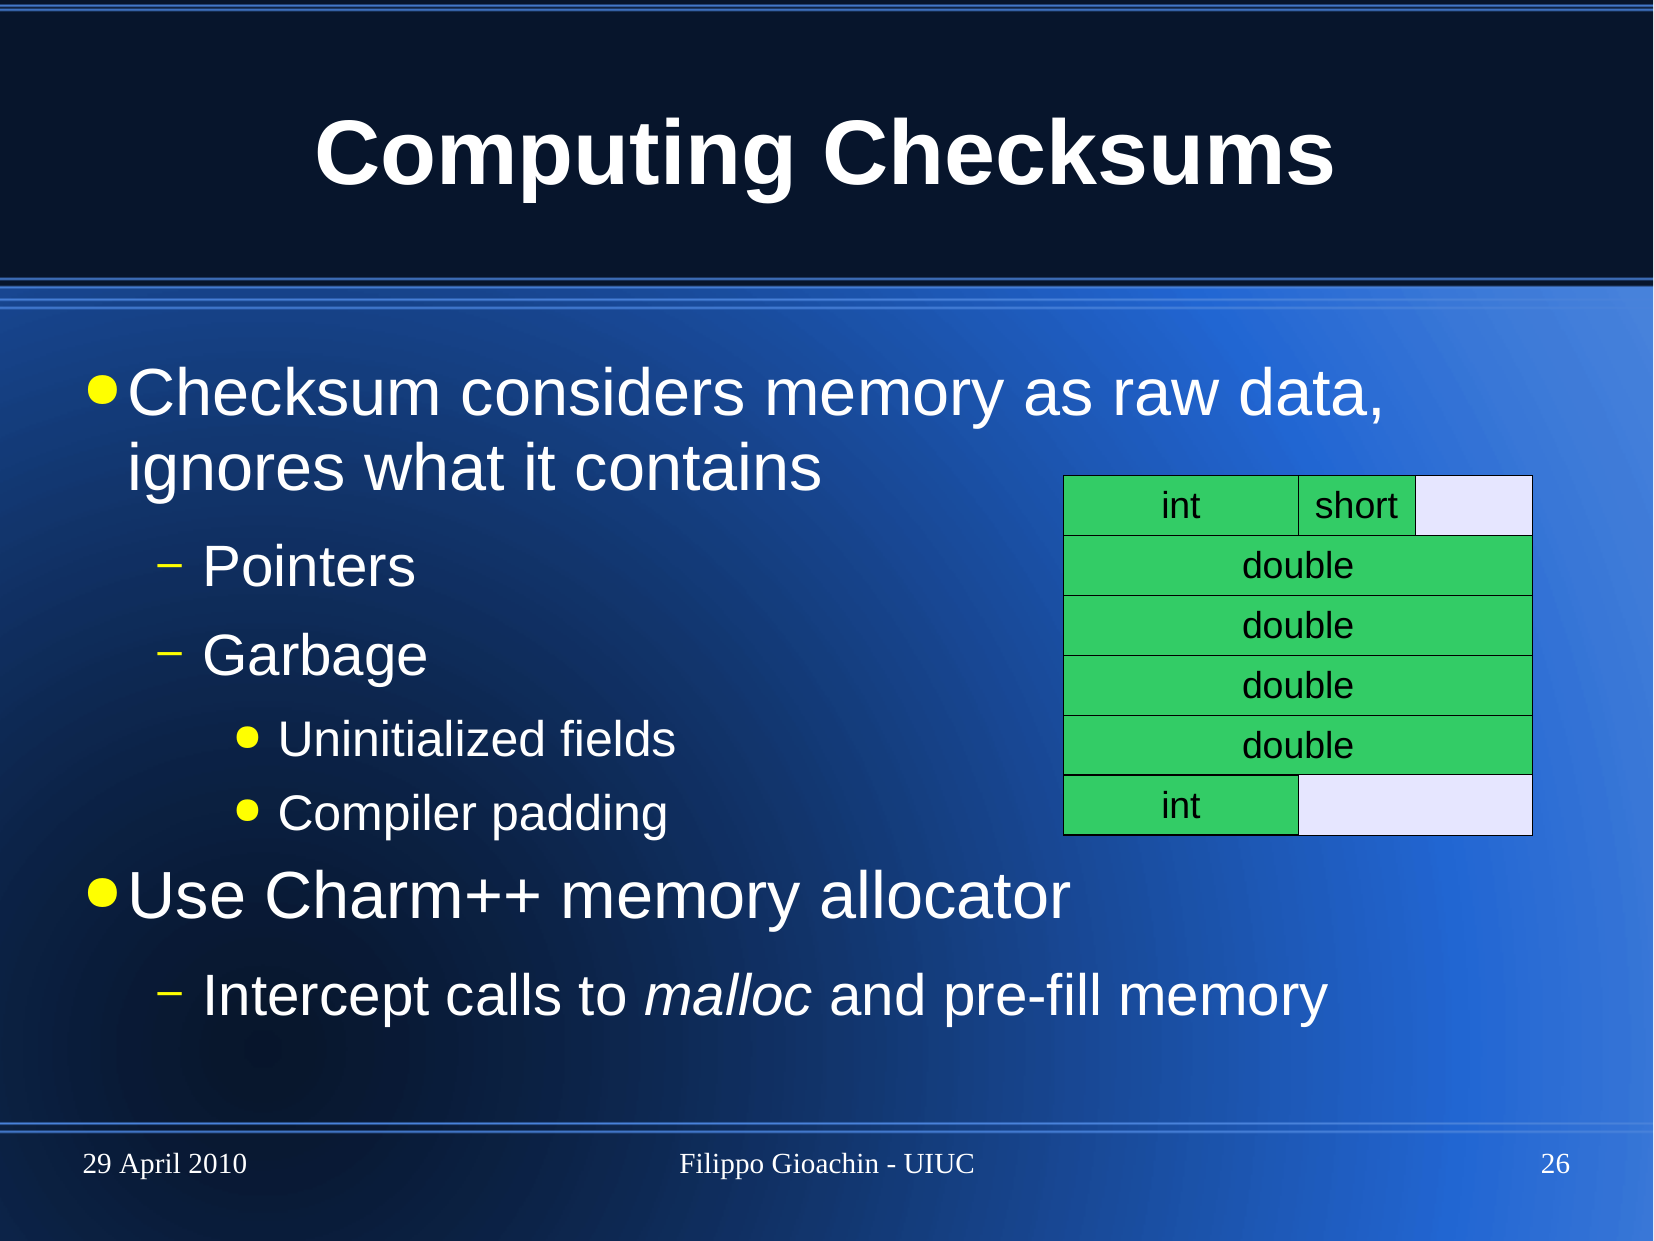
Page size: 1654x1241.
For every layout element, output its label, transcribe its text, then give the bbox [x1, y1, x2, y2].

text_box double [1063, 716, 1533, 775]
text_box int [1063, 775, 1299, 835]
text_box [1063, 775, 1533, 836]
picture [0, 0, 1654, 1241]
title Computing Checksums [82, 56, 1571, 250]
list Checksum considers memory as raw data, ignores what it contains Pointers Garbage Uninitialized fields Compiler padding Use Charm++ memory allocator Intercept calls to malloc and pre-fill memory [82, 355, 1571, 1160]
text_box double [1063, 596, 1533, 655]
text_box short [1298, 475, 1416, 535]
text_box [1416, 475, 1533, 535]
text_box double [1063, 535, 1533, 596]
text_box int [1063, 475, 1298, 535]
text_box double [1063, 655, 1533, 716]
